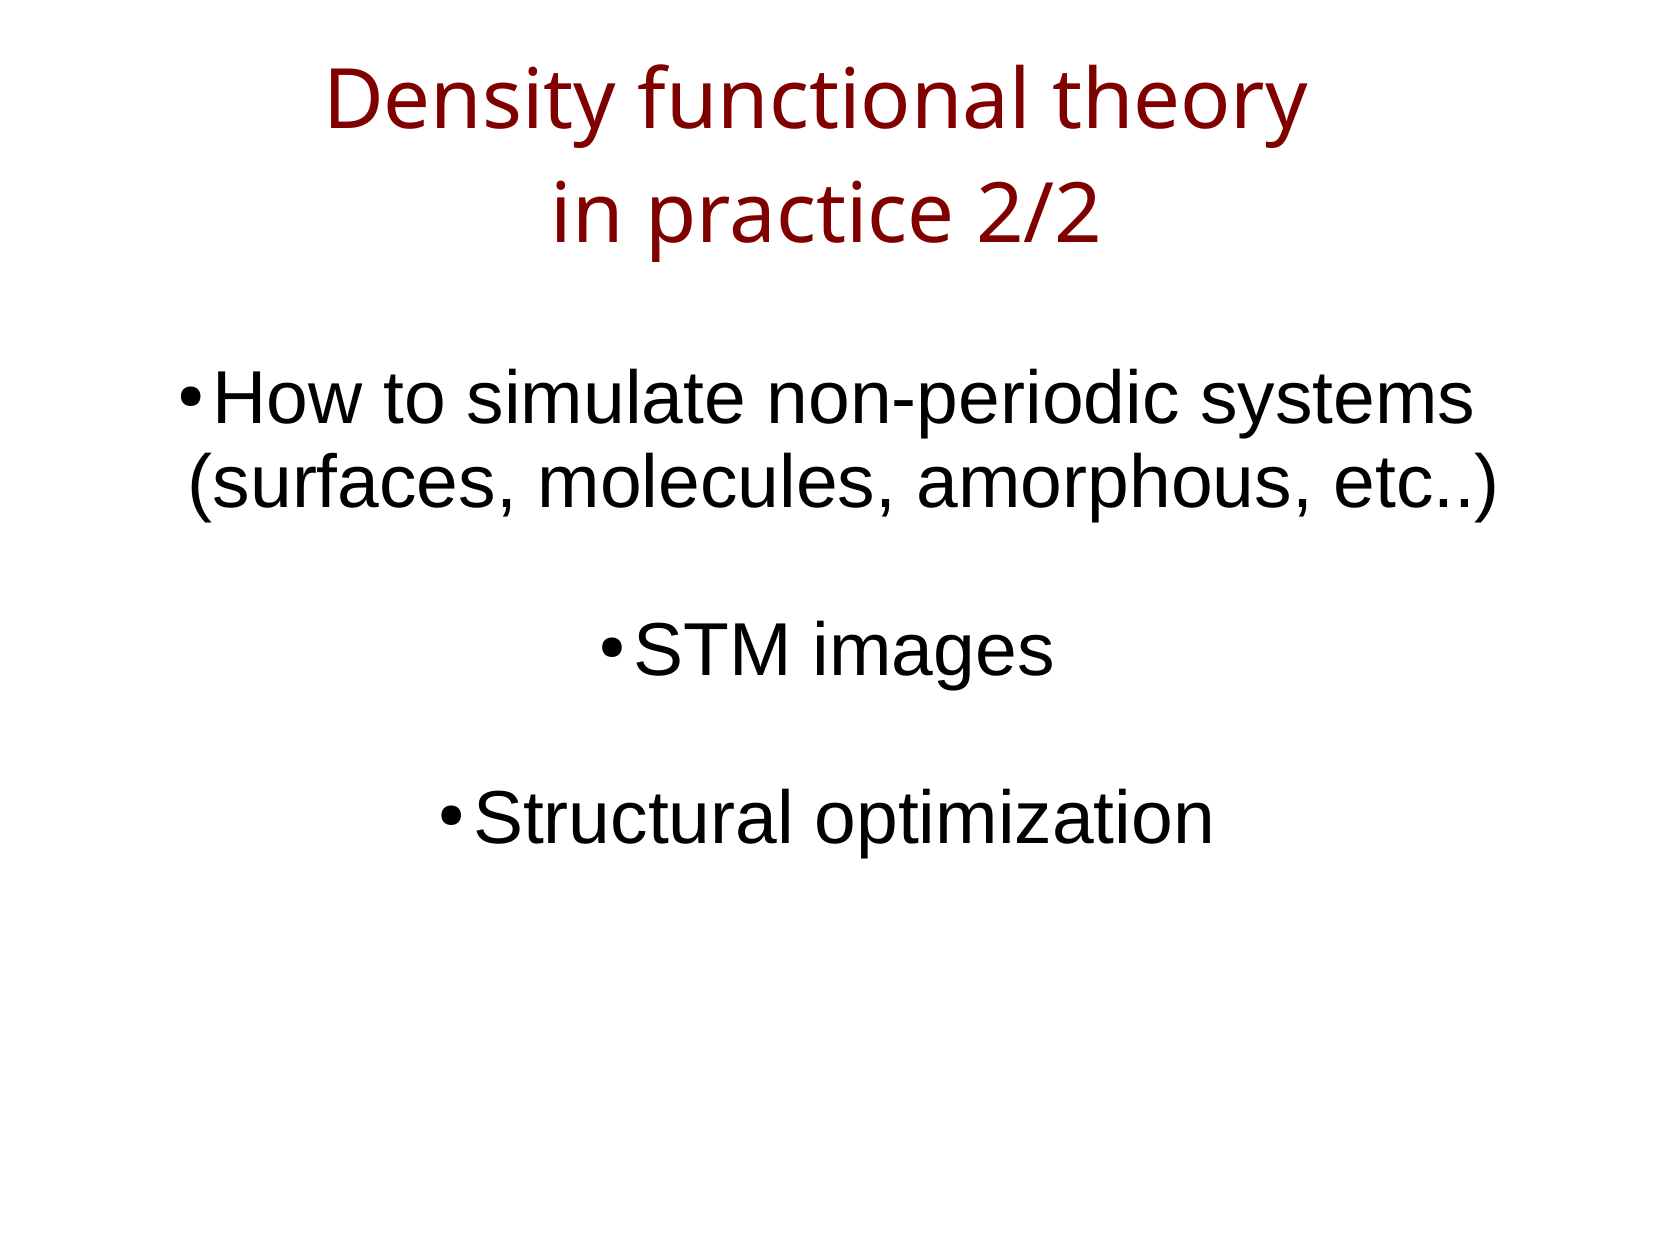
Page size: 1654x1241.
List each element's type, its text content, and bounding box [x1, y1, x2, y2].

subtitle How to simulate non-periodic systems (surfaces, molecules, amorphous, etc..) STM images Structural optimization [82, 290, 1571, 1010]
title Density functional theory in practice 2/2 [82, 36, 1571, 270]
